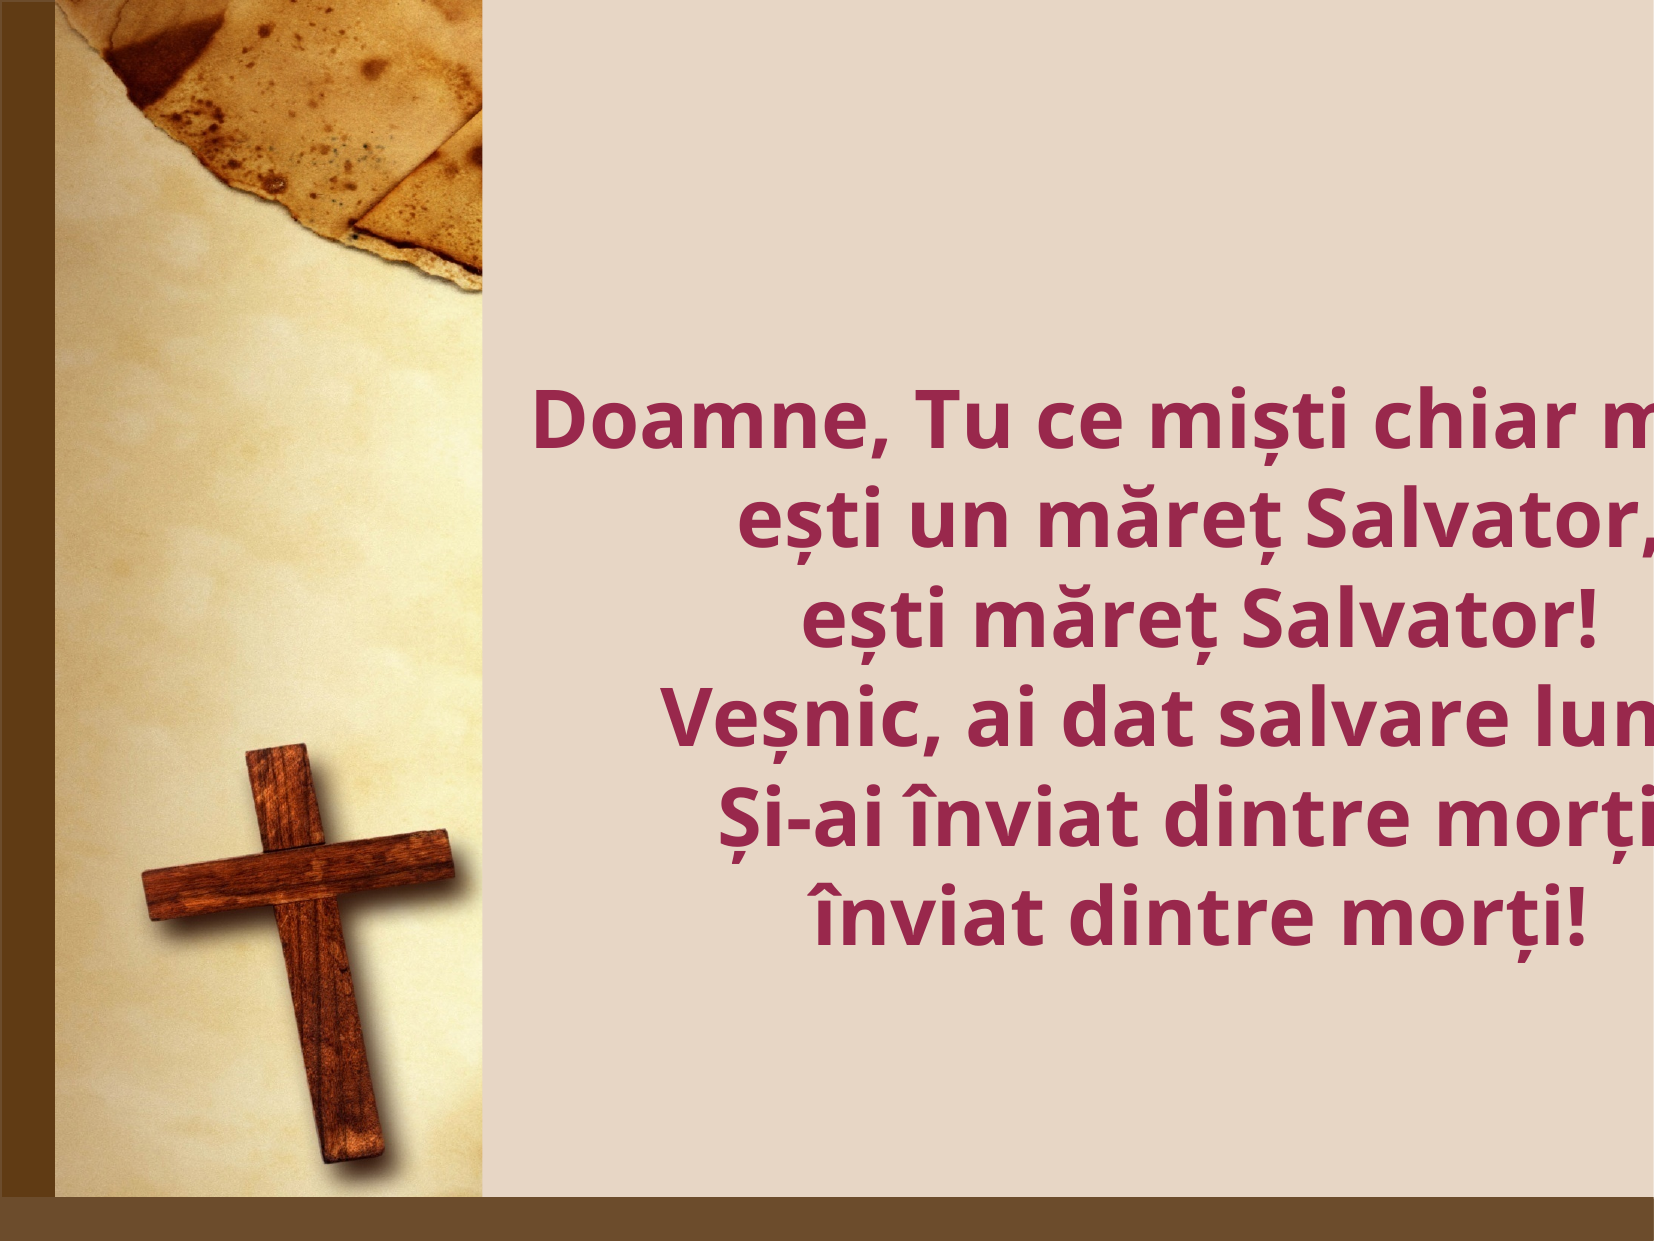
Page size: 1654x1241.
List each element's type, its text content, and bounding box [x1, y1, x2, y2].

text_box Doamne, Tu ce miști chiar munții ești un măreț Salvator, ești măreț Salvator! Veșnic, ai dat salvare lumii Și-ai înviat dintre morți, înviat dintre morți! [514, 357, 1617, 984]
picture [55, 0, 483, 1197]
